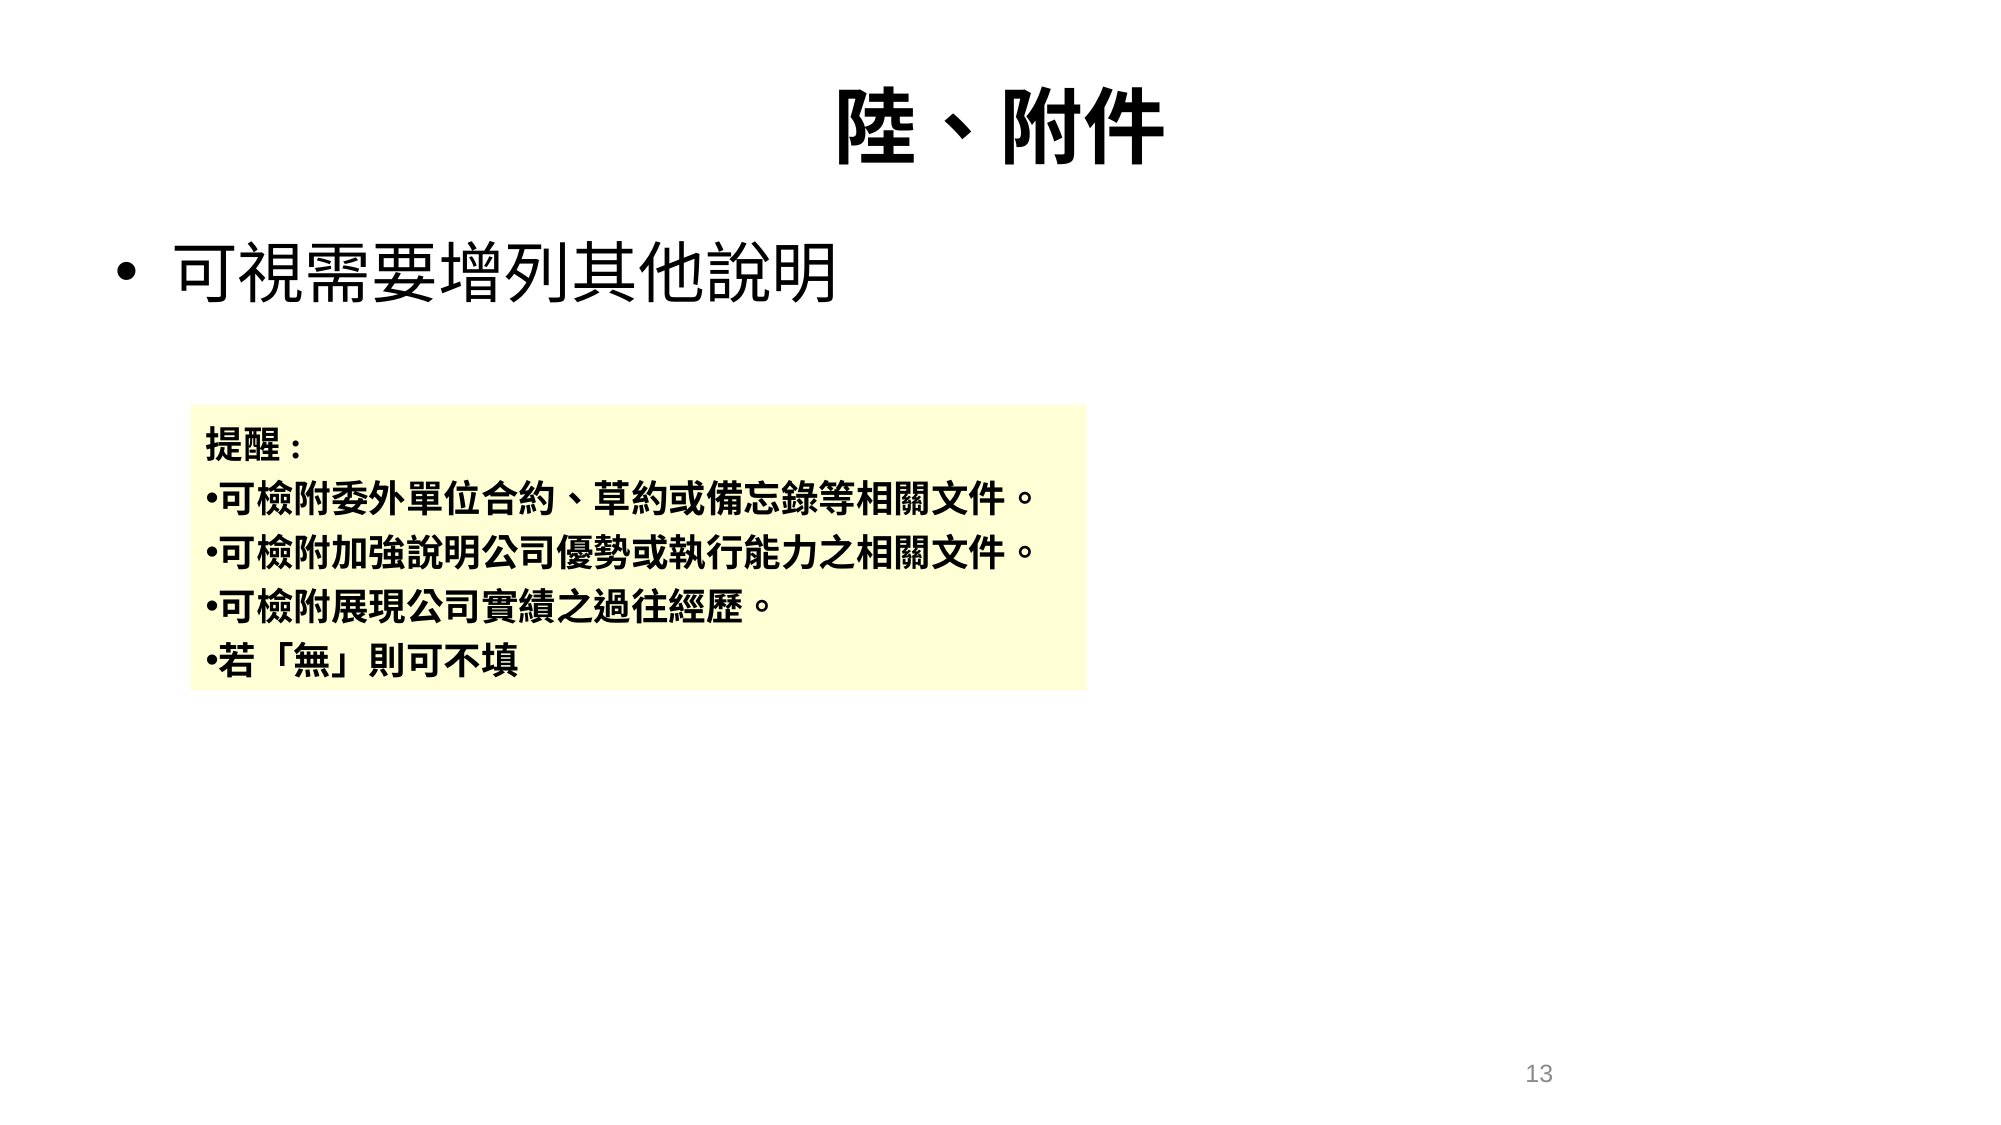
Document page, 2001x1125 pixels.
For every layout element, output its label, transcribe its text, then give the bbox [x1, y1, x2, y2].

text_box 13 [1510, 1042, 1977, 1103]
title 陸、附件 [99, 45, 1900, 204]
list 可視需要增列其他說明 [99, 223, 1900, 1006]
text_box 提醒: 可檢附委外單位合約、草約或備忘錄等相關文件。 可檢附加強說明公司優勢或執行能力之相關文件。 可檢附展現公司實績之過往經歷。 若「無」則可不填 [191, 405, 1087, 690]
